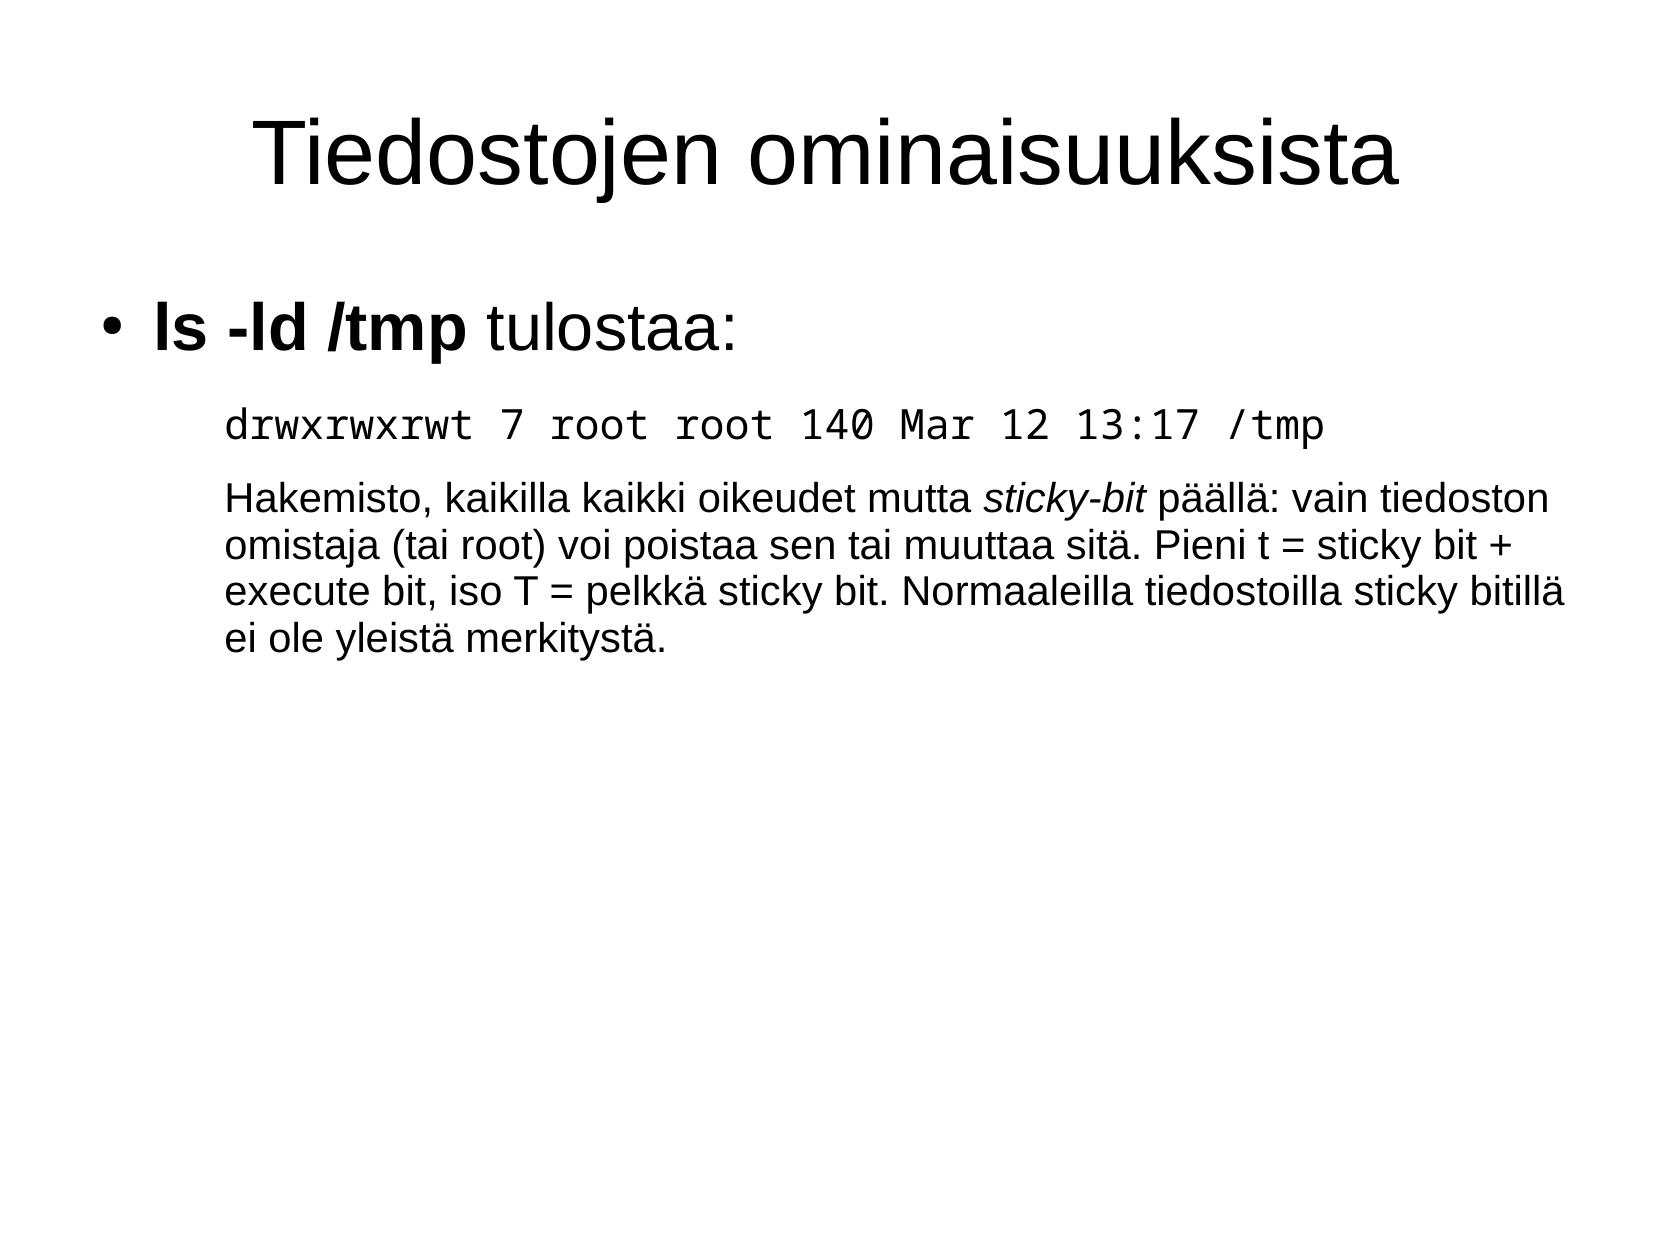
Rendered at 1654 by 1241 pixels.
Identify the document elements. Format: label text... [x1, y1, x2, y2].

title Tiedostojen ominaisuuksista [82, 49, 1571, 257]
list ls -ld /tmp tulostaa: drwxrwxrwt 7 root root 140 Mar 12 13:17 /tmp Hakemisto, kaikilla kaikki oikeudet mutta sticky-bit päällä: vain tiedoston omistaja (tai root) voi poistaa sen tai muuttaa sitä. Pieni t = sticky bit + execute bit, iso T = pelkkä sticky bit. Normaaleilla tiedostoilla sticky bitillä ei ole yleistä merkitystä. [82, 290, 1571, 1010]
